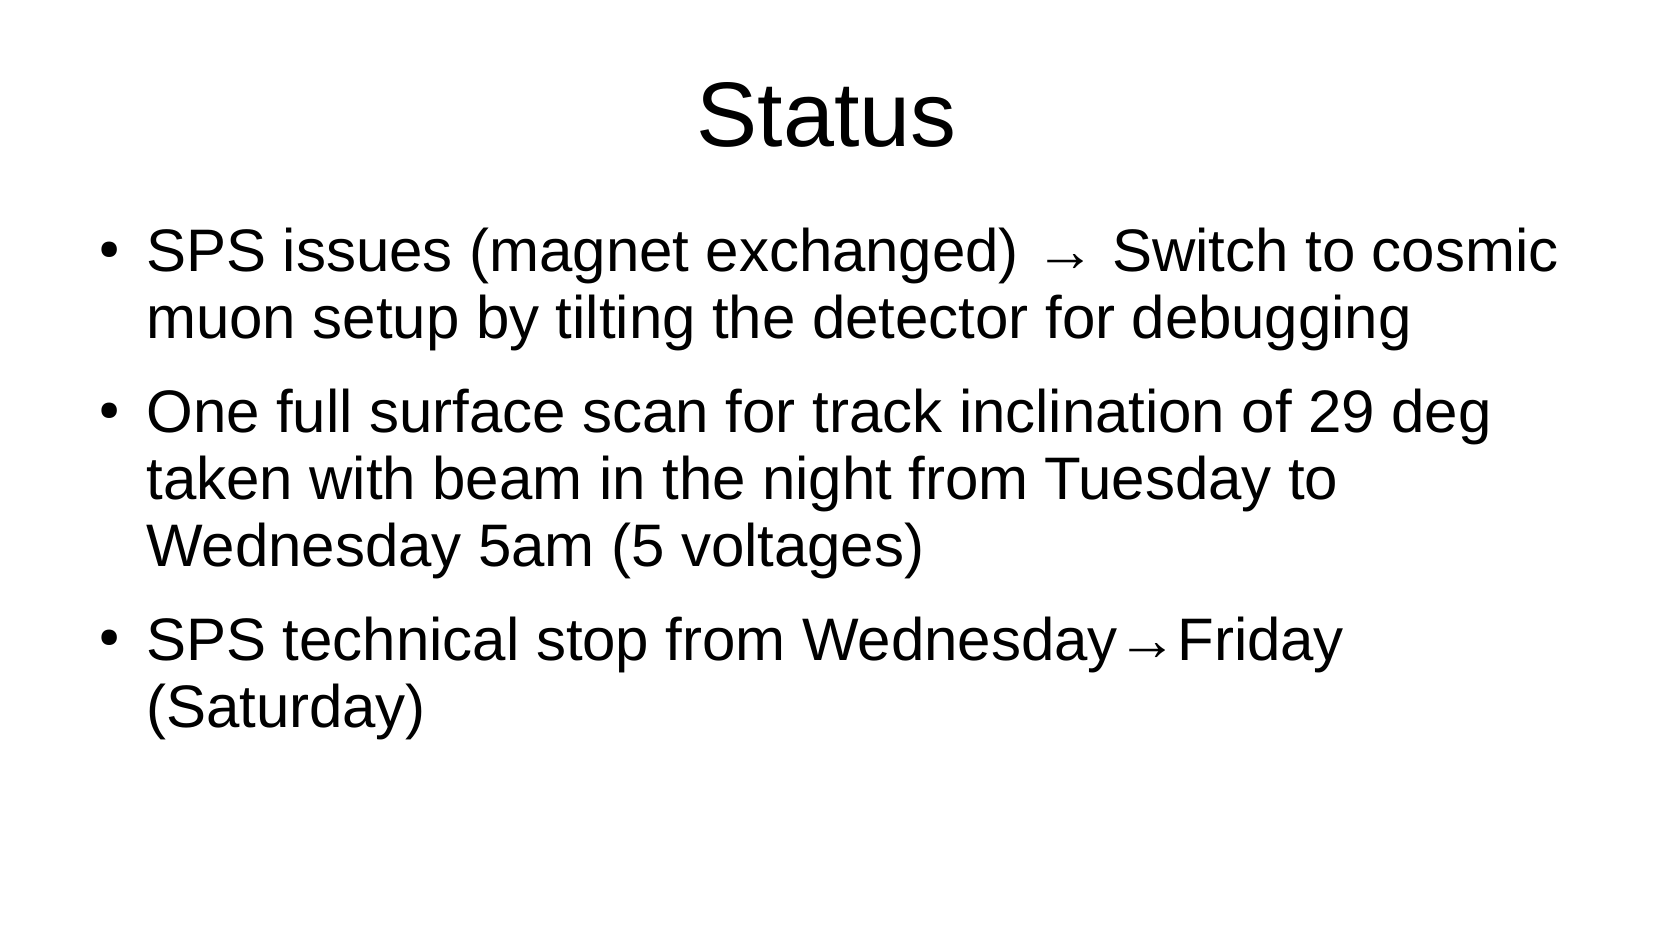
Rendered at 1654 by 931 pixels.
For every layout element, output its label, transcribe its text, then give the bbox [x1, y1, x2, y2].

list SPS issues (magnet exchanged) → Switch to cosmic muon setup by tilting the detector for debugging One full surface scan for track inclination of 29 deg taken with beam in the night from Tuesday to Wednesday 5am (5 voltages) SPS technical stop from Wednesday→Friday (Saturday) [82, 217, 1571, 758]
title Status [82, 37, 1571, 193]
